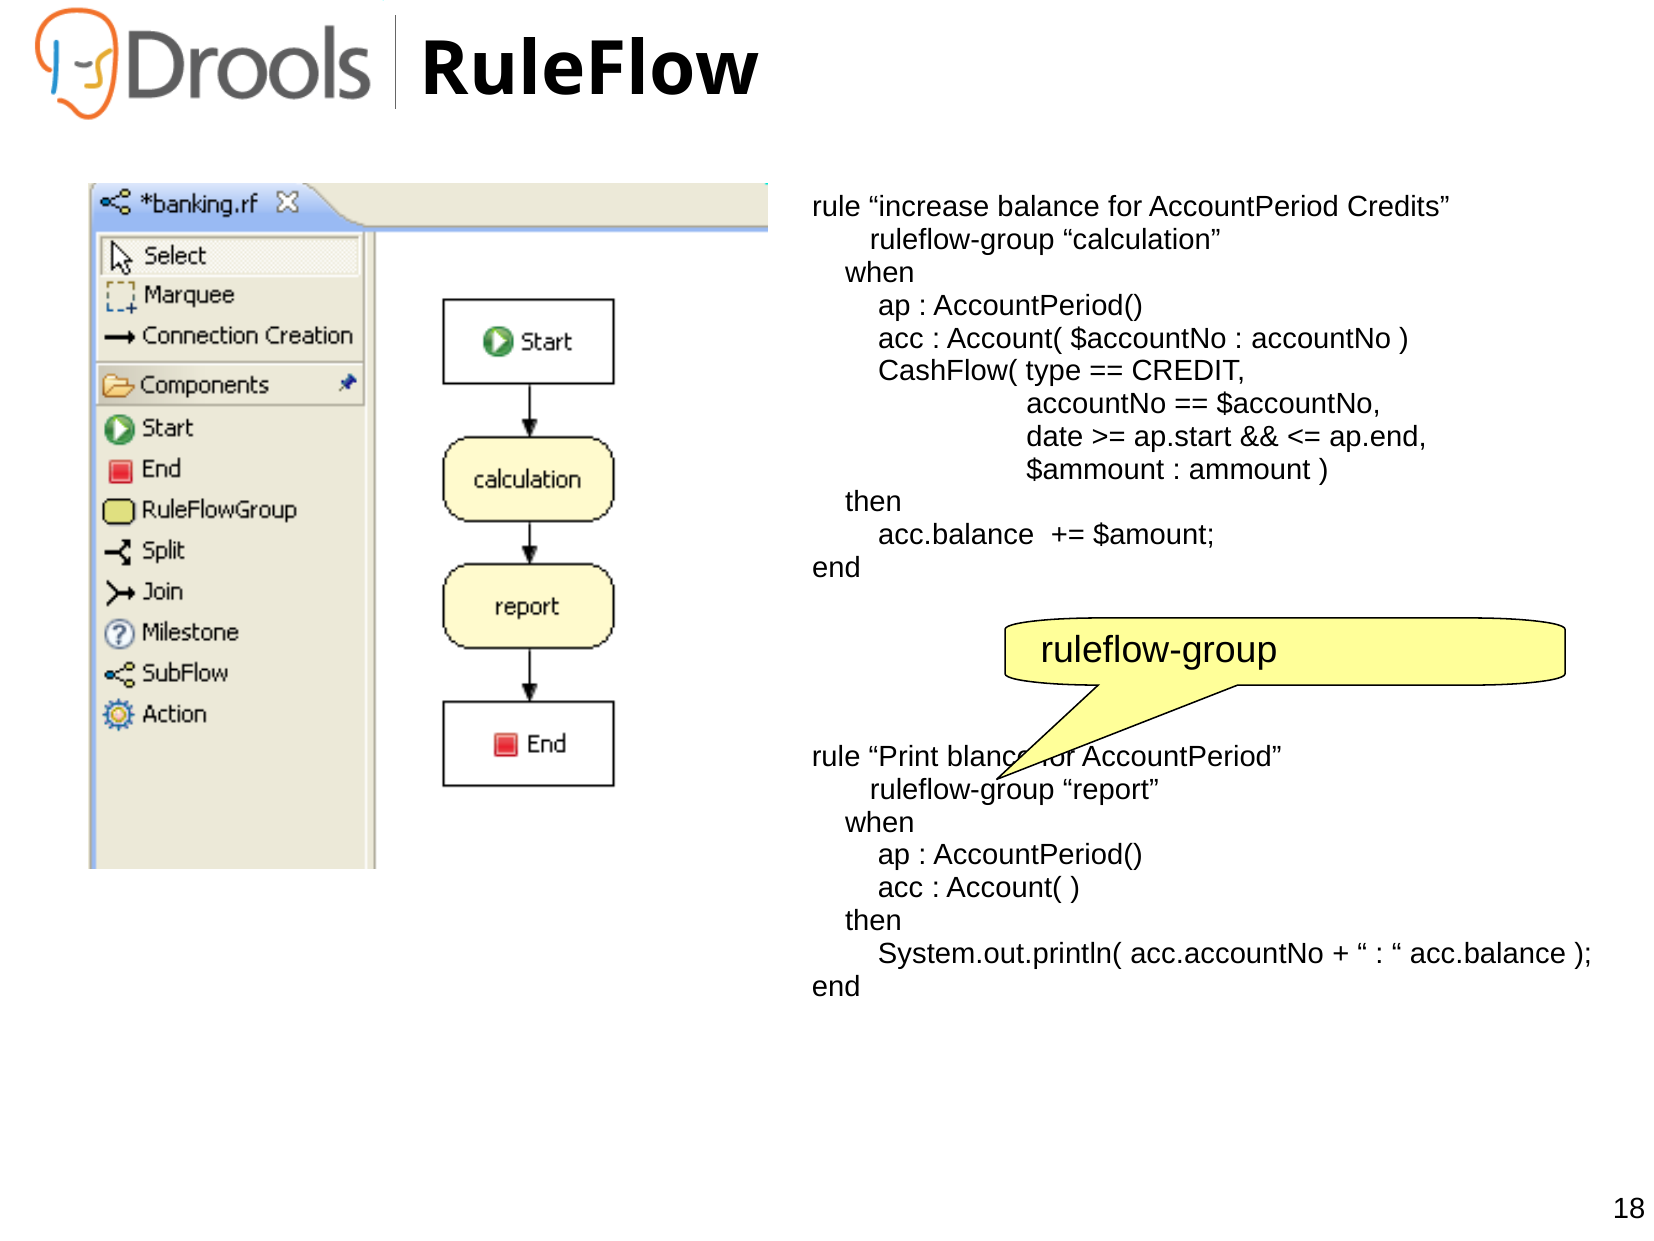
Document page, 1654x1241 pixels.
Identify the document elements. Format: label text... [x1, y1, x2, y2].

picture [88, 183, 768, 869]
text_box rule “increase balance for AccountPeriod Credits” ruleflow-group “calculation” when ap : AccountPeriod() acc : Account( $accountNo : accountNo ) CashFlow( type == CREDIT, accountNo == $accountNo, date >= ap.start && <= ap.end, $ammount : ammount ) then acc.balance += $amount; end [797, 183, 1584, 592]
title RuleFlow [419, 5, 1630, 125]
picture [29, 0, 384, 126]
text_box rule “Print blance for AccountPeriod” ruleflow-group “report” when ap : AccountPeriod() acc : Account( ) then System.out.println( acc.accountNo + “ : “ acc.balance ); end [797, 732, 1654, 1010]
text_box ruleflow-group [996, 617, 1566, 780]
